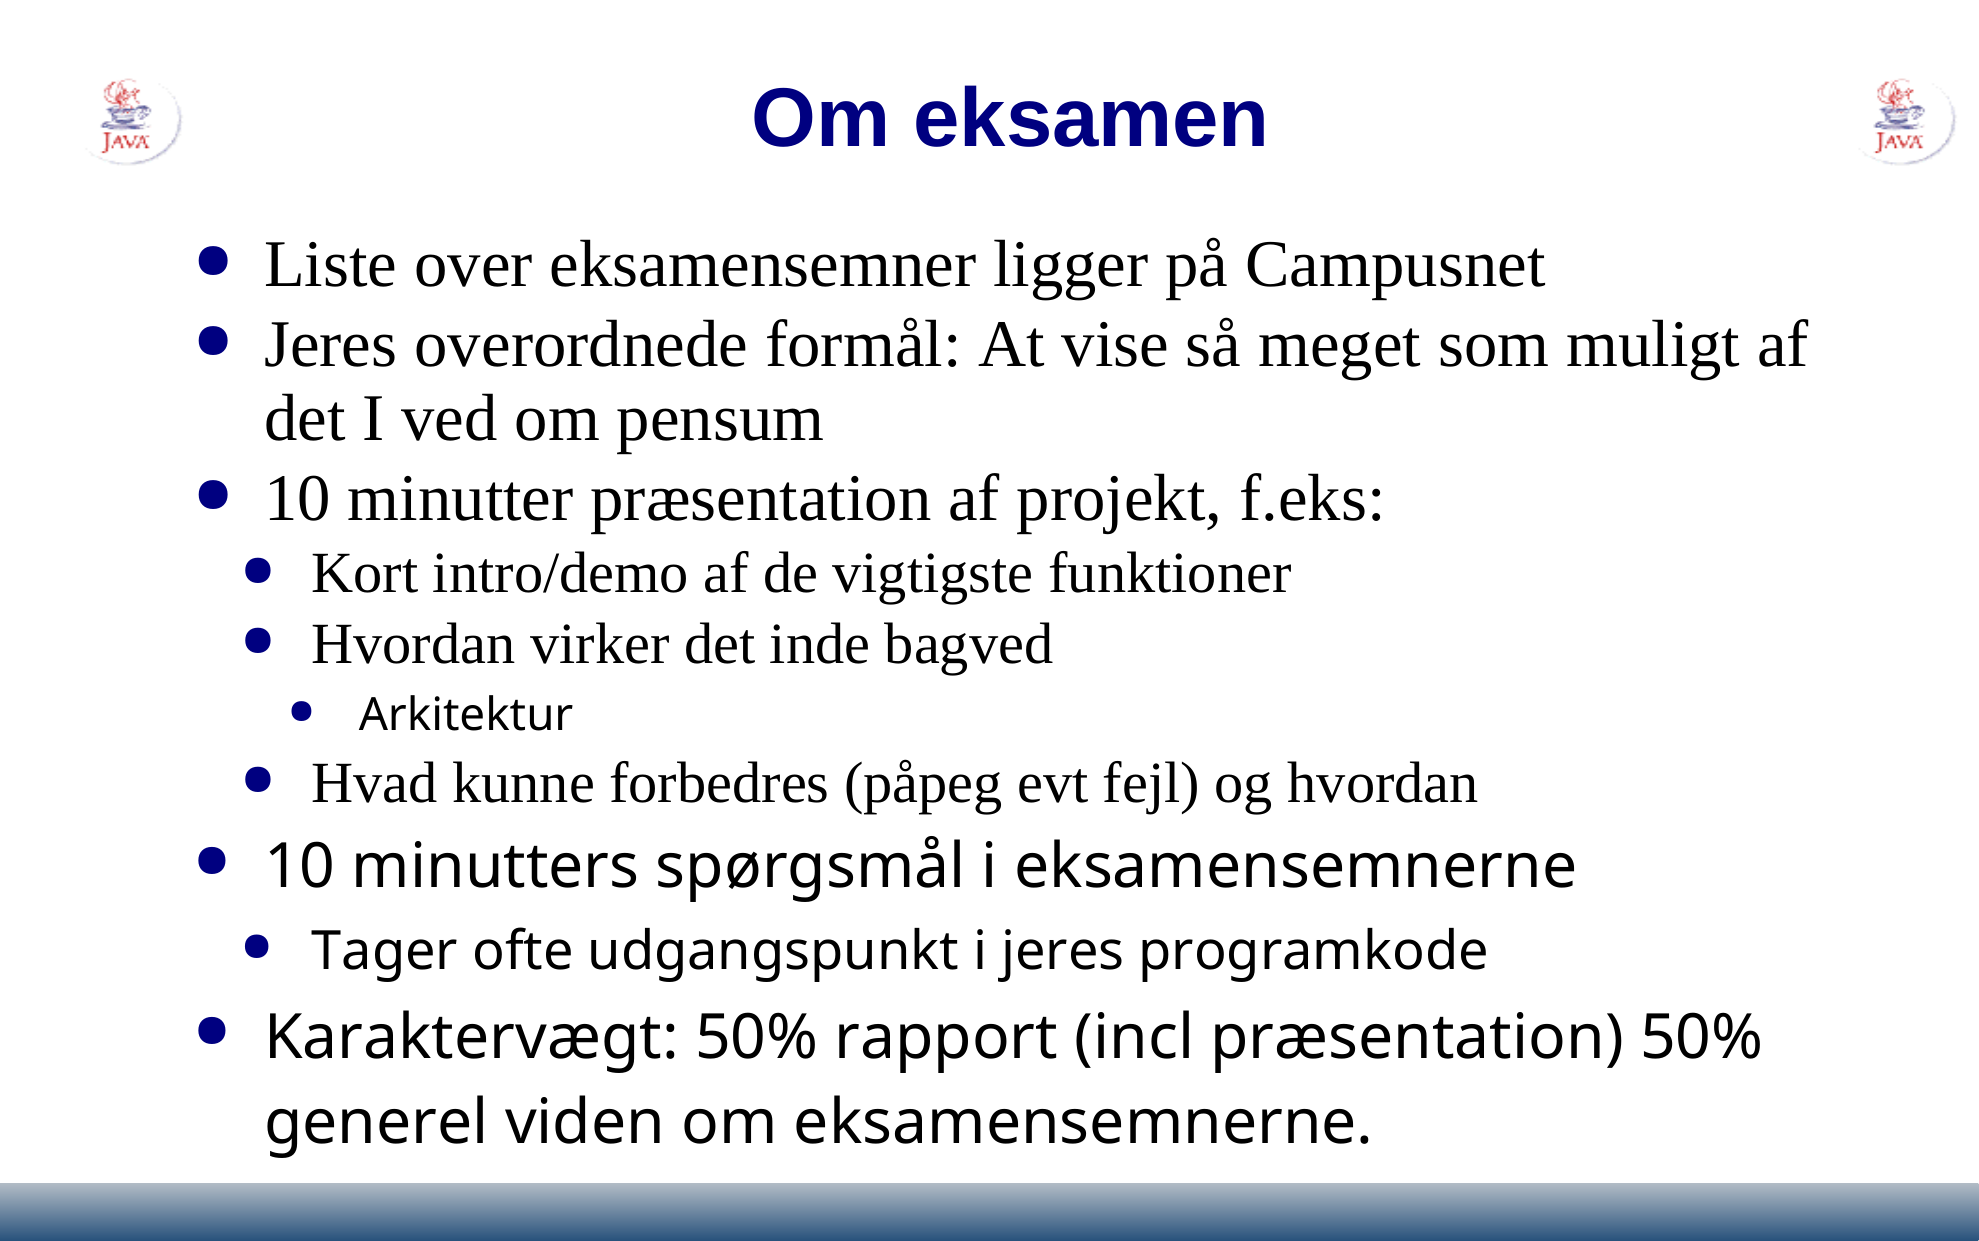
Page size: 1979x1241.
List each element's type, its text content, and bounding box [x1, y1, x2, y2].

picture [1842, 71, 1961, 169]
picture [69, 71, 186, 169]
title Om eksamen [186, 14, 1835, 222]
list Liste over eksamensemner ligger på Campusnet Jeres overordnede formål: At vise så meget som muligt af det I ved om pensum 10 minutter præsentation af projekt, f.eks: Kort intro/demo af de vigtigste funktioner Hvordan virker det inde bagved Arkitektur Hvad kunne forbedres (påpeg evt fejl) og hvordan 10 minutters spørgsmål i eksamensemnerne Tager ofte udgangspunkt i jeres programkode Karaktervægt: 50% rapport (incl præsentation) 50% generel viden om eksamensemnerne. [181, 226, 1833, 1188]
